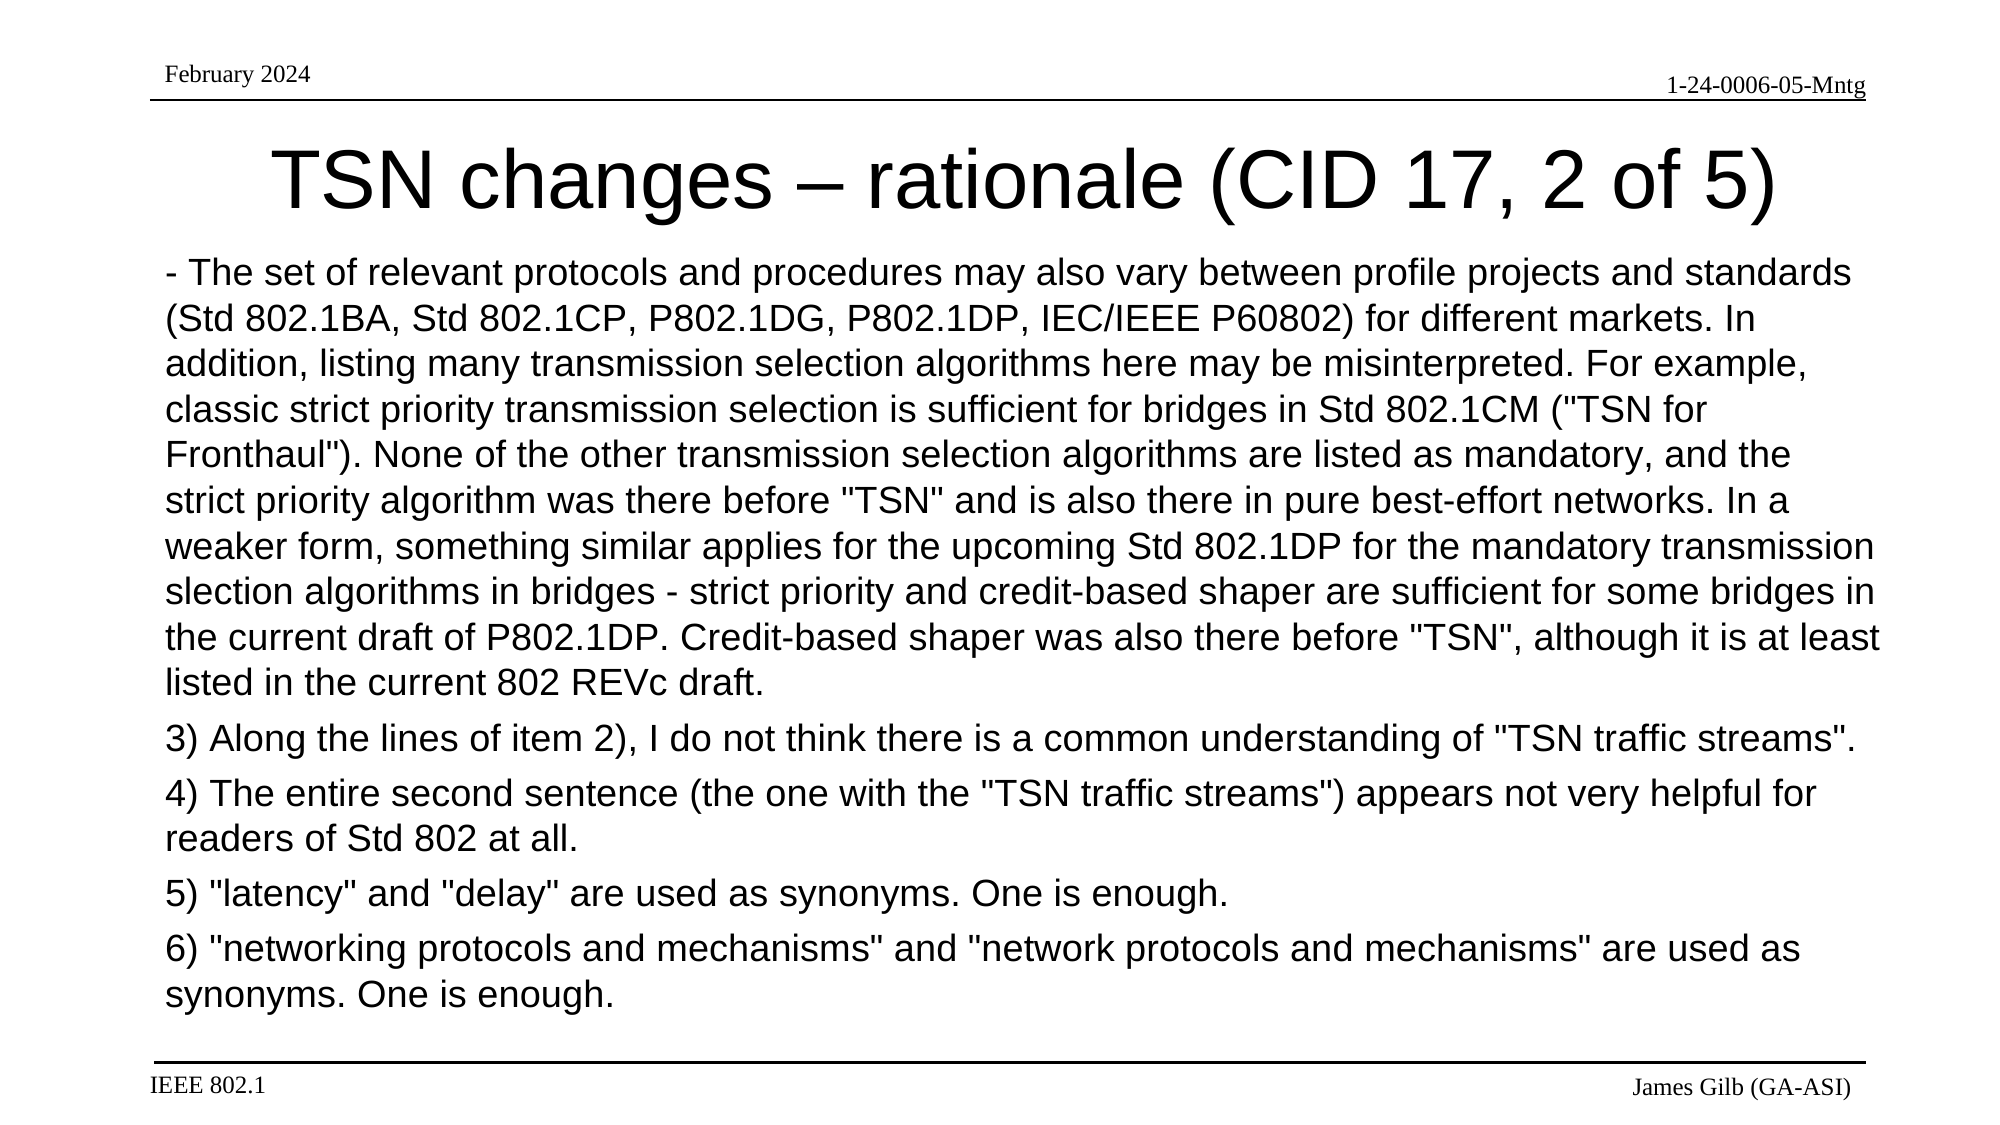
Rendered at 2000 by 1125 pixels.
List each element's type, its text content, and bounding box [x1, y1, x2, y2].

title TSN changes – rationale (CID 17, 2 of 5) [150, 112, 1900, 238]
list - The set of relevant protocols and procedures may also vary between profile projects and standards (Std 802.1BA, Std 802.1CP, P802.1DG, P802.1DP, IEC/IEEE P60802) for different markets. In addition, listing many transmission selection algorithms here may be misinterpreted. For example, classic strict priority transmission selection is sufficient for bridges in Std 802.1CM ("TSN for Fronthaul"). None of the other transmission selection algorithms are listed as mandatory, and the strict priority algorithm was there before "TSN" and is also there in pure best-effort networks. In a weaker form, something similar applies for the upcoming Std 802.1DP for the mandatory transmission slection algorithms in bridges - strict priority and credit-based shaper are sufficient for some bridges in the current draft of P802.1DP. Credit-based shaper was also there before "TSN", although it is at least listed in the current 802 REVc draft. 3) Along the lines of item 2), I do not think there is a common understanding of "TSN traffic streams". 4) The entire second sentence (the one with the "TSN traffic streams") appears not very helpful for readers of Std 802 at all. 5) "latency" and "delay" are used as synonyms. One is enough. 6) "networking protocols and mechanisms" and "network protocols and mechanisms" are used as synonyms. One is enough. [149, 239, 1900, 1051]
